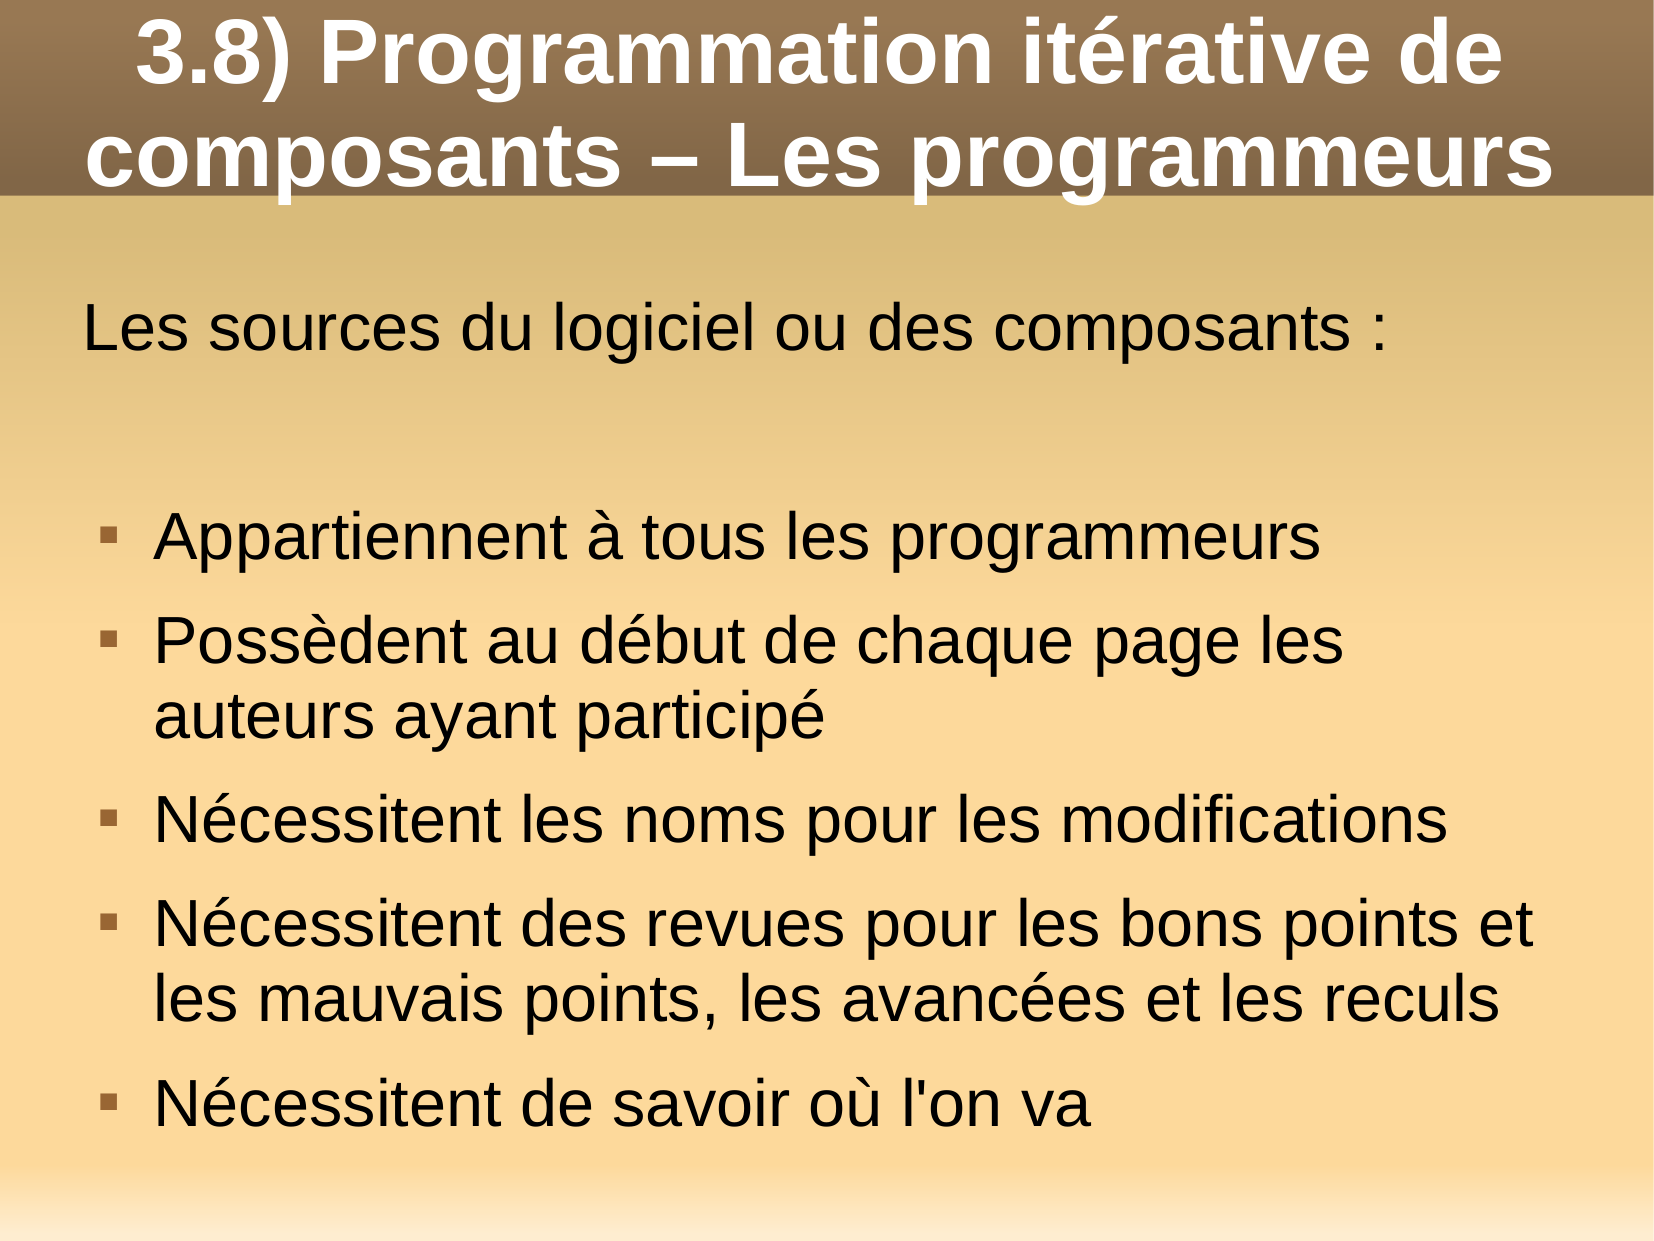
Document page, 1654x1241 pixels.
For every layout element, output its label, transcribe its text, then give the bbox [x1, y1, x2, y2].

picture [0, 0, 1654, 1241]
list Les sources du logiciel ou des composants : Appartiennent à tous les programmeurs Possèdent au début de chaque page les auteurs ayant participé Nécessitent les noms pour les modifications Nécessitent des revues pour les bons points et les mauvais points, les avancées et les reculs Nécessitent de savoir où l'on va [82, 290, 1571, 1141]
title 3.8) Programmation itérative de composants – Les programmeurs [76, 1, 1565, 207]
